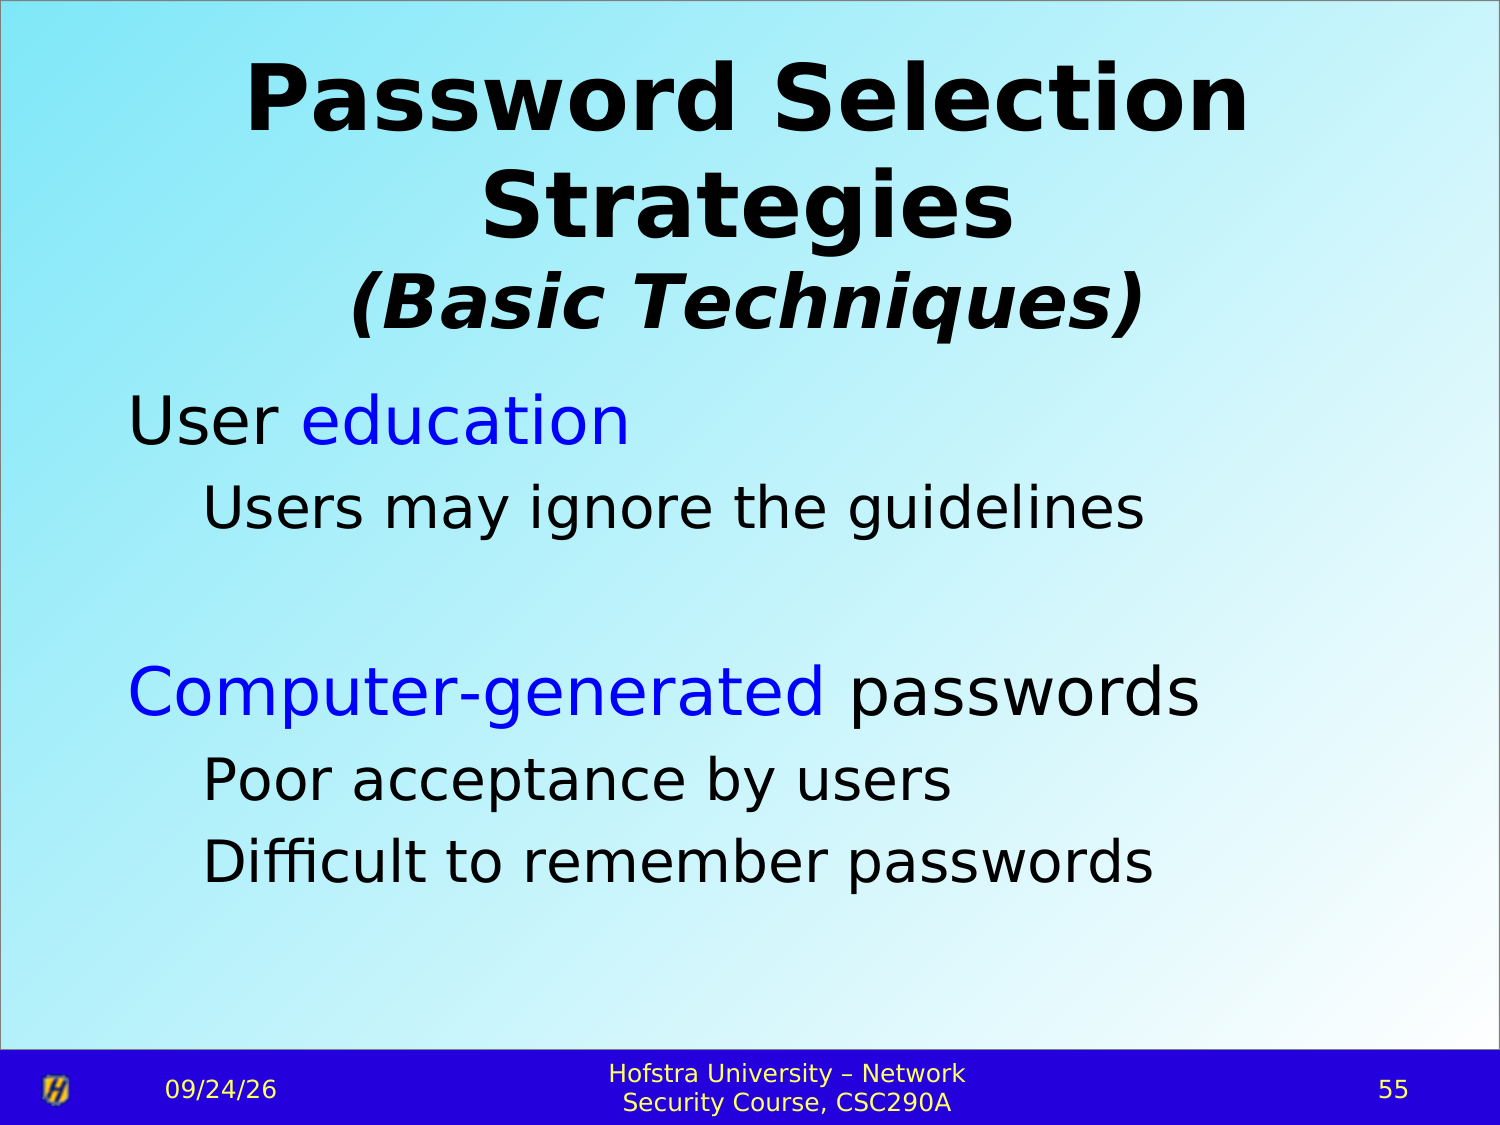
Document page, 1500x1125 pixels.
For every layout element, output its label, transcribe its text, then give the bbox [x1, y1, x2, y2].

title Password Selection Strategies (Basic Techniques) [109, 37, 1388, 355]
list User education Users may ignore the guidelines Computer-generated passwords Poor acceptance by users Difficult to remember passwords [112, 375, 1388, 945]
picture [37, 1072, 76, 1110]
